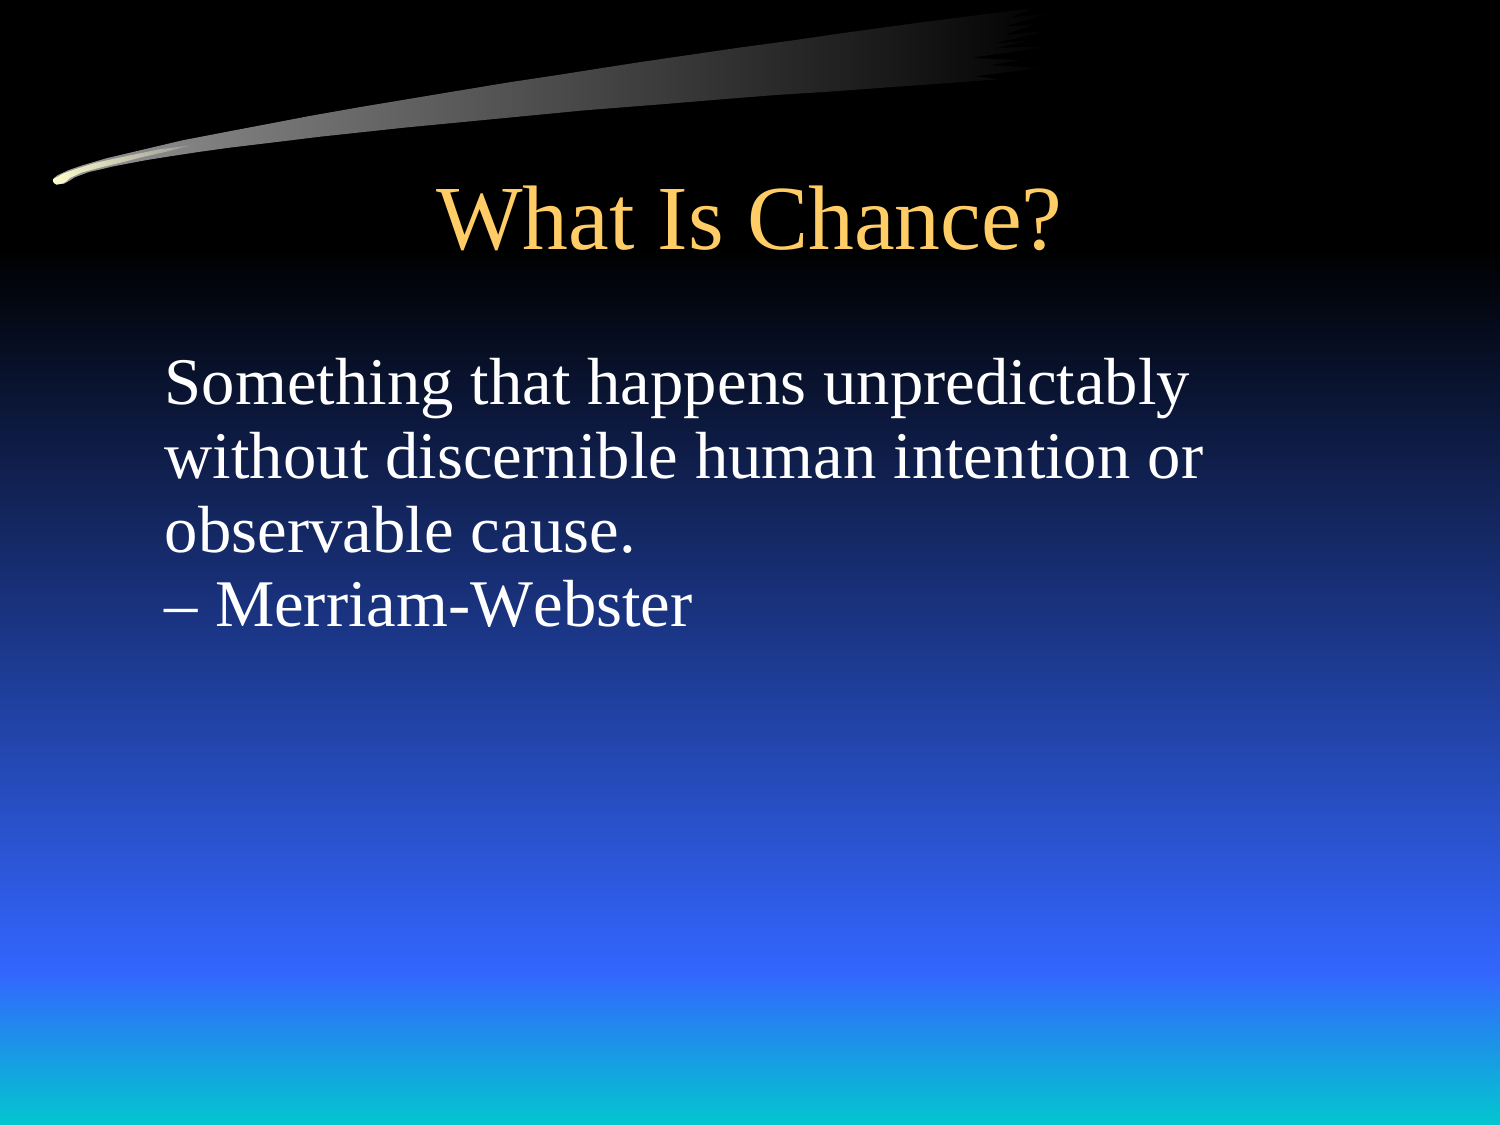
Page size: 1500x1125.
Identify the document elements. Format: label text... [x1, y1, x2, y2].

text_box Something that happens unpredictably without discernible human intention or observable cause. – Merriam-Webster [150, 337, 1276, 649]
title What Is Chance? [112, 124, 1388, 313]
